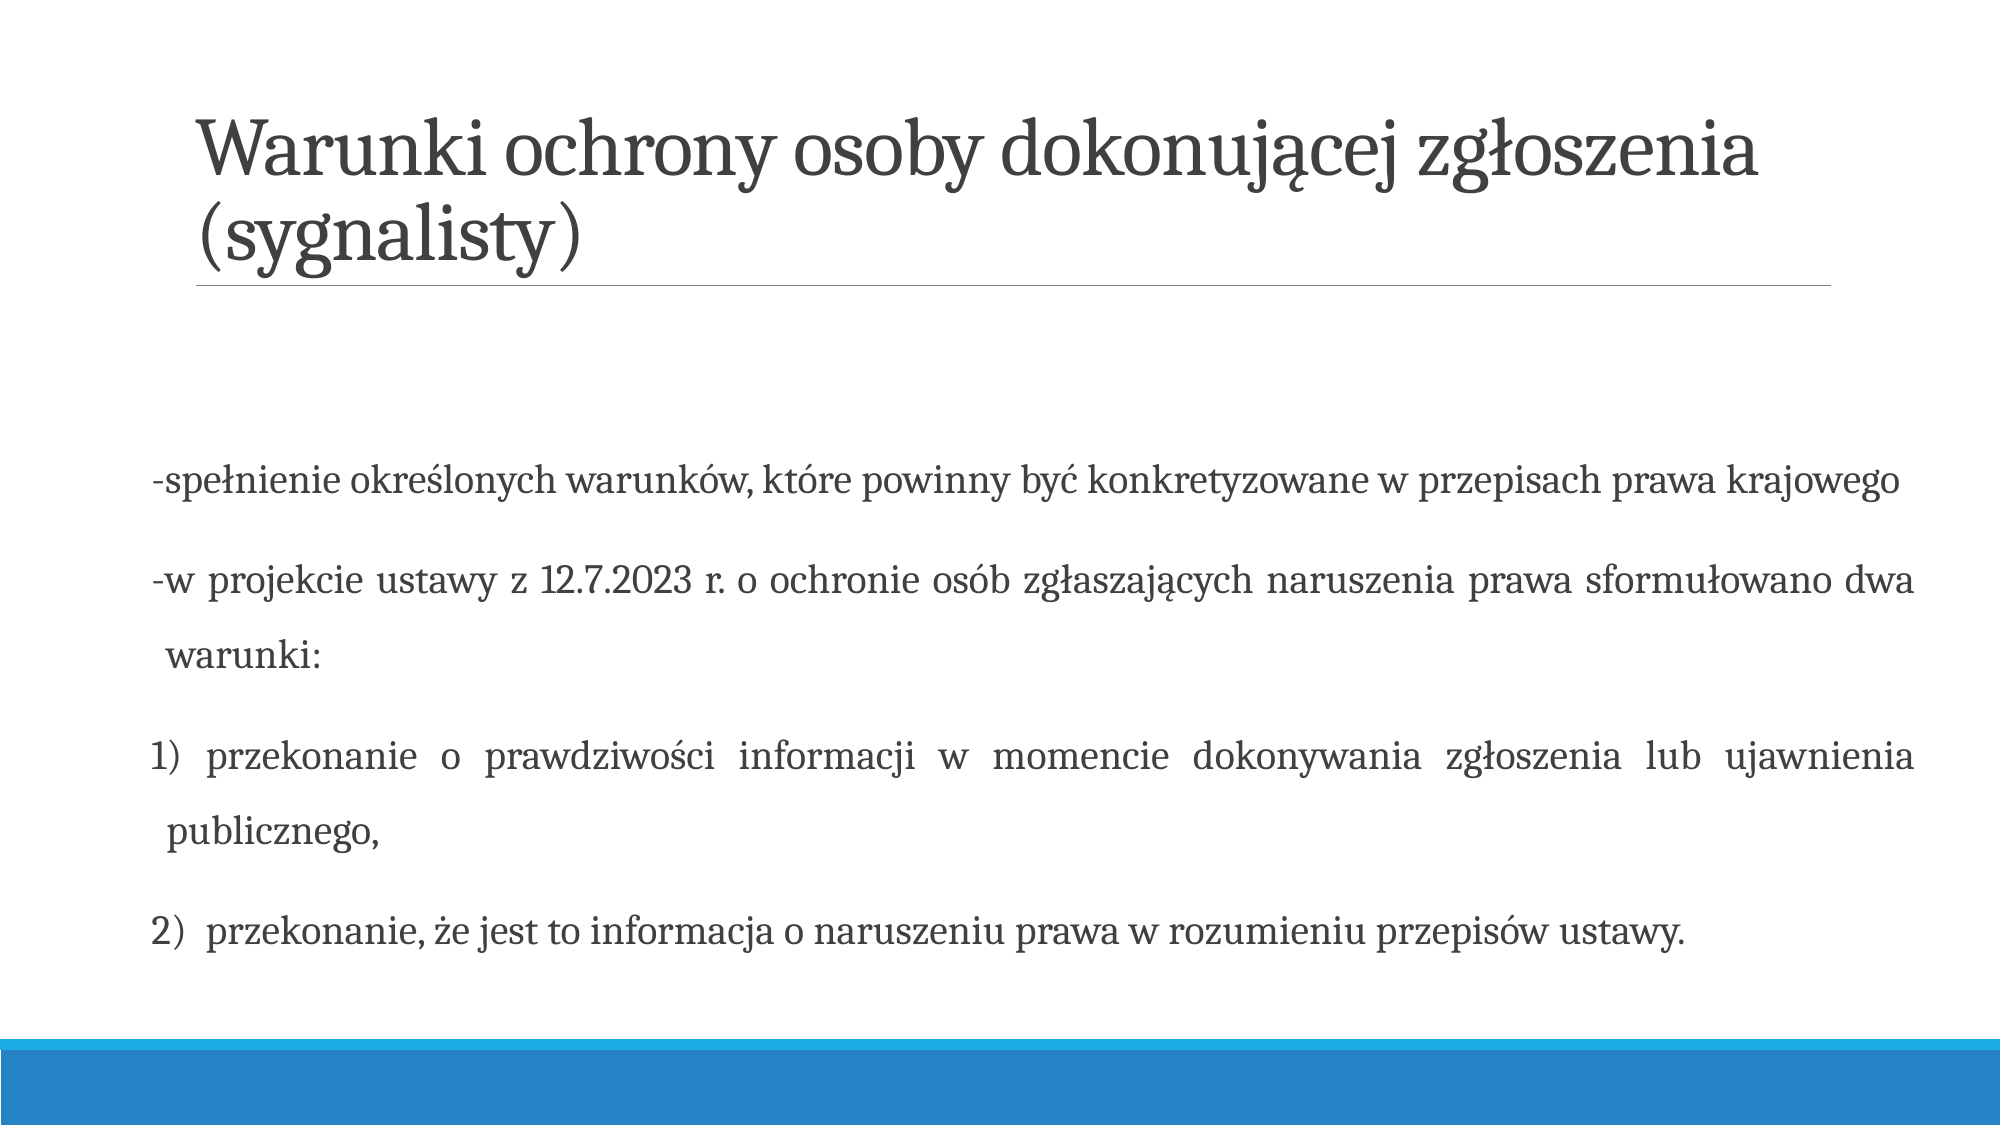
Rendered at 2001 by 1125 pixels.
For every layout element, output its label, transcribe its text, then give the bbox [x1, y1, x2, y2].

title Warunki ochrony osoby dokonującej zgłoszenia (sygnalisty) [180, 47, 1831, 286]
list -spełnienie określonych warunków, które powinny być konkretyzowane w przepisach prawa krajowego -w projekcie ustawy z 12.7.2023 r. o ochronie osób zgłaszających naruszenia prawa sformułowano dwa warunki: 1) przekonanie o prawdziwości informacji w momencie dokonywania zgłoszenia lub ujawnienia publicznego, 2) przekonanie, że jest to informacja o naruszeniu prawa w rozumieniu przepisów ustawy. [136, 419, 1915, 964]
